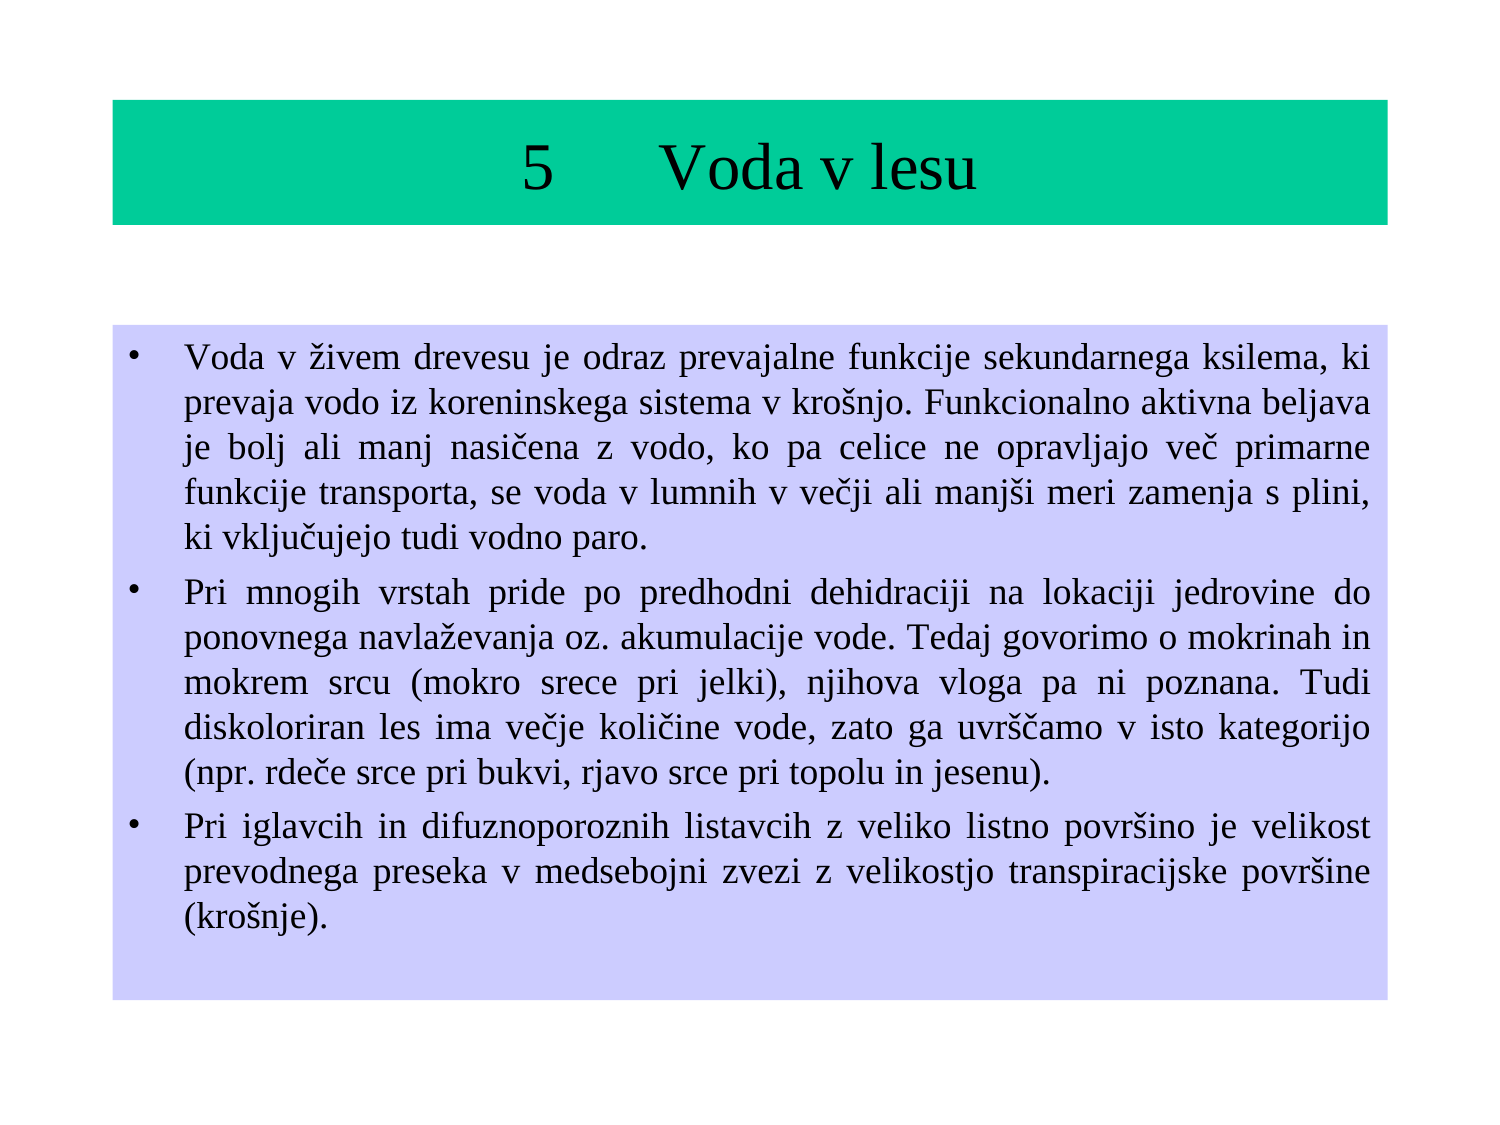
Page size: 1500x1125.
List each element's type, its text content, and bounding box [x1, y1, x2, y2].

list Voda v živem drevesu je odraz prevajalne funkcije sekundarnega ksilema, ki prevaja vodo iz koreninskega sistema v krošnjo. Funkcionalno aktivna beljava je bolj ali manj nasičena z vodo, ko pa celice ne opravljajo več primarne funkcije transporta, se voda v lumnih v večji ali manjši meri zamenja s plini, ki vključujejo tudi vodno paro. Pri mnogih vrstah pride po predhodni dehidraciji na lokaciji jedrovine do ponovnega navlaževanja oz. akumulacije vode. Tedaj govorimo o mokrinah in mokrem srcu (mokro srece pri jelki), njihova vloga pa ni poznana. Tudi diskoloriran les ima večje količine vode, zato ga uvrščamo v isto kategorijo (npr. rdeče srce pri bukvi, rjavo srce pri topolu in jesenu). Pri iglavcih in difuznoporoznih listavcih z veliko listno površino je velikost prevodnega preseka v medsebojni zvezi z velikostjo transpiracijske površine (krošnje). [112, 324, 1388, 1001]
title Voda v lesu [112, 99, 1388, 225]
